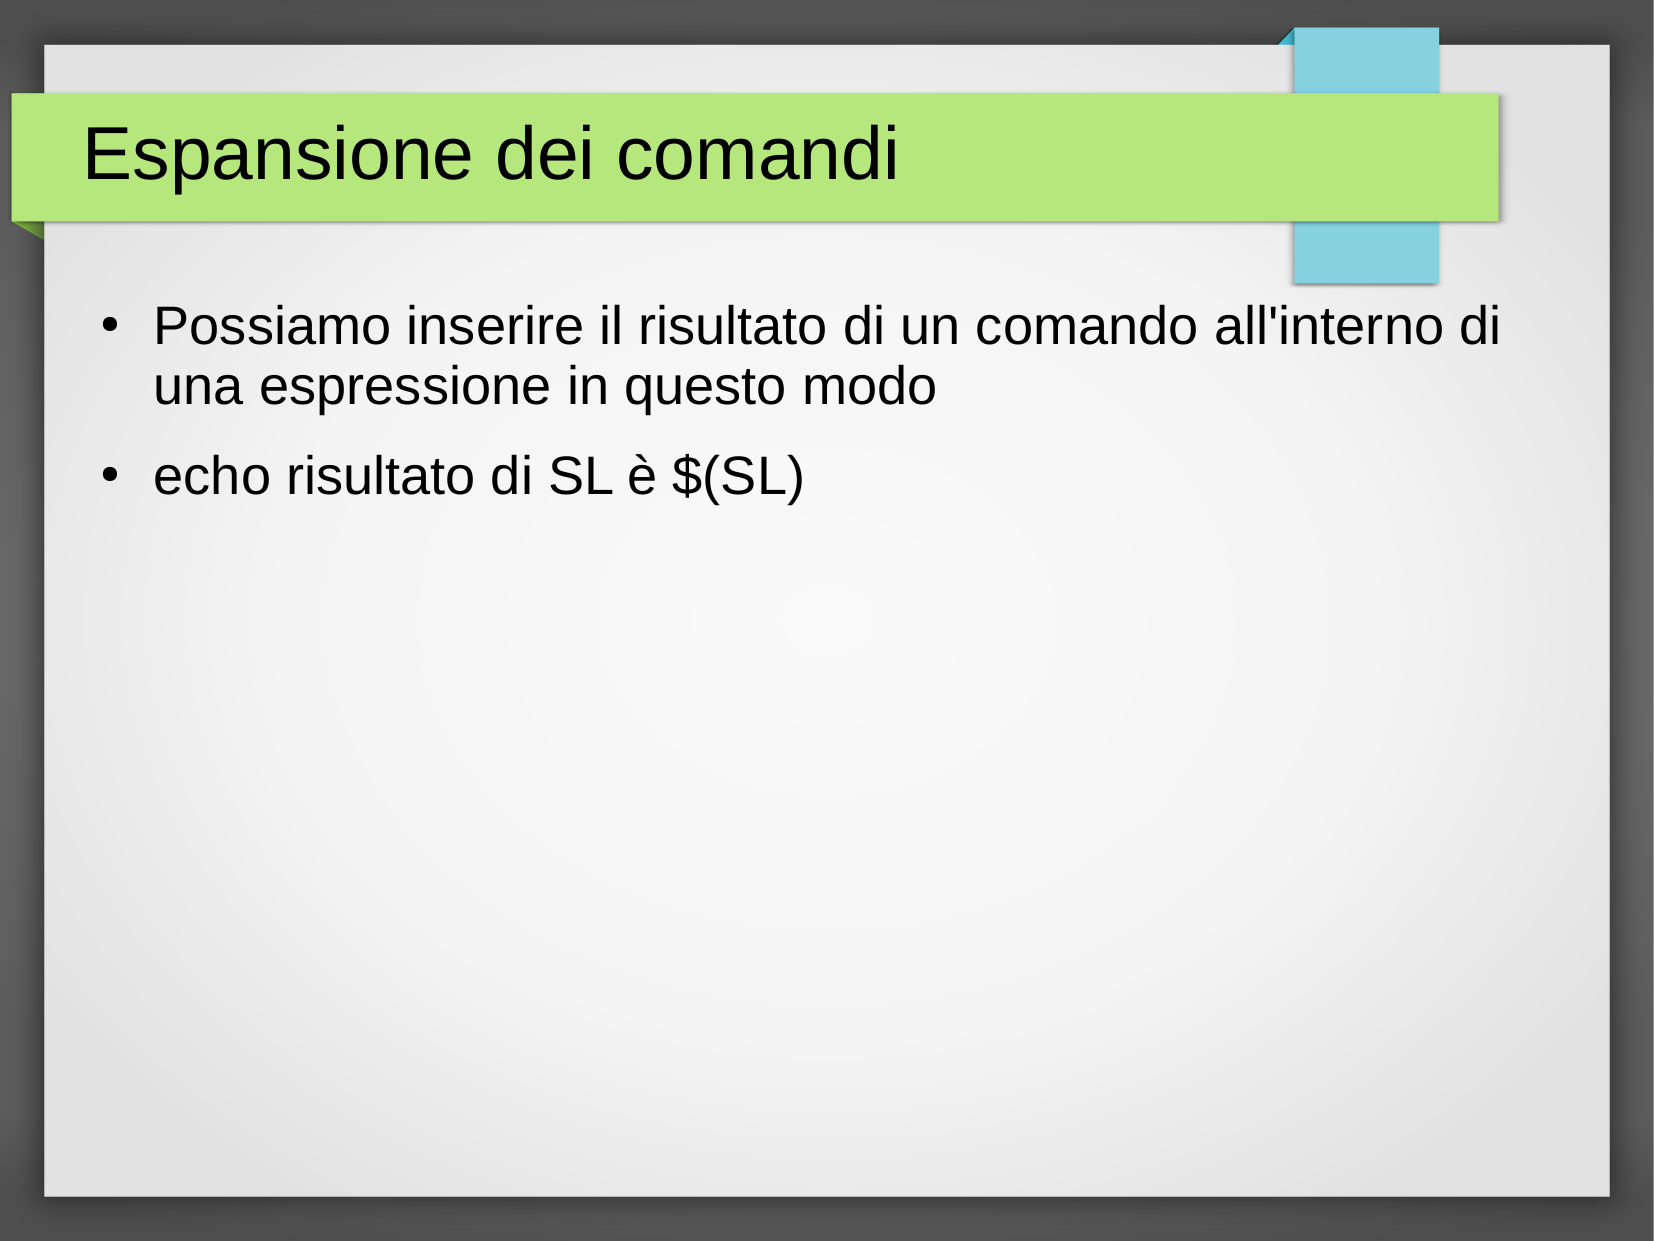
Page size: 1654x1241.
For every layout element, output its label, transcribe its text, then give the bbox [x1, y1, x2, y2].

list Possiamo inserire il risultato di un comando all'interno di una espressione in questo modo echo risultato di SL è $(SL) [82, 295, 1571, 1015]
title Espansione dei comandi [82, 94, 1264, 213]
picture [0, 0, 1654, 1241]
